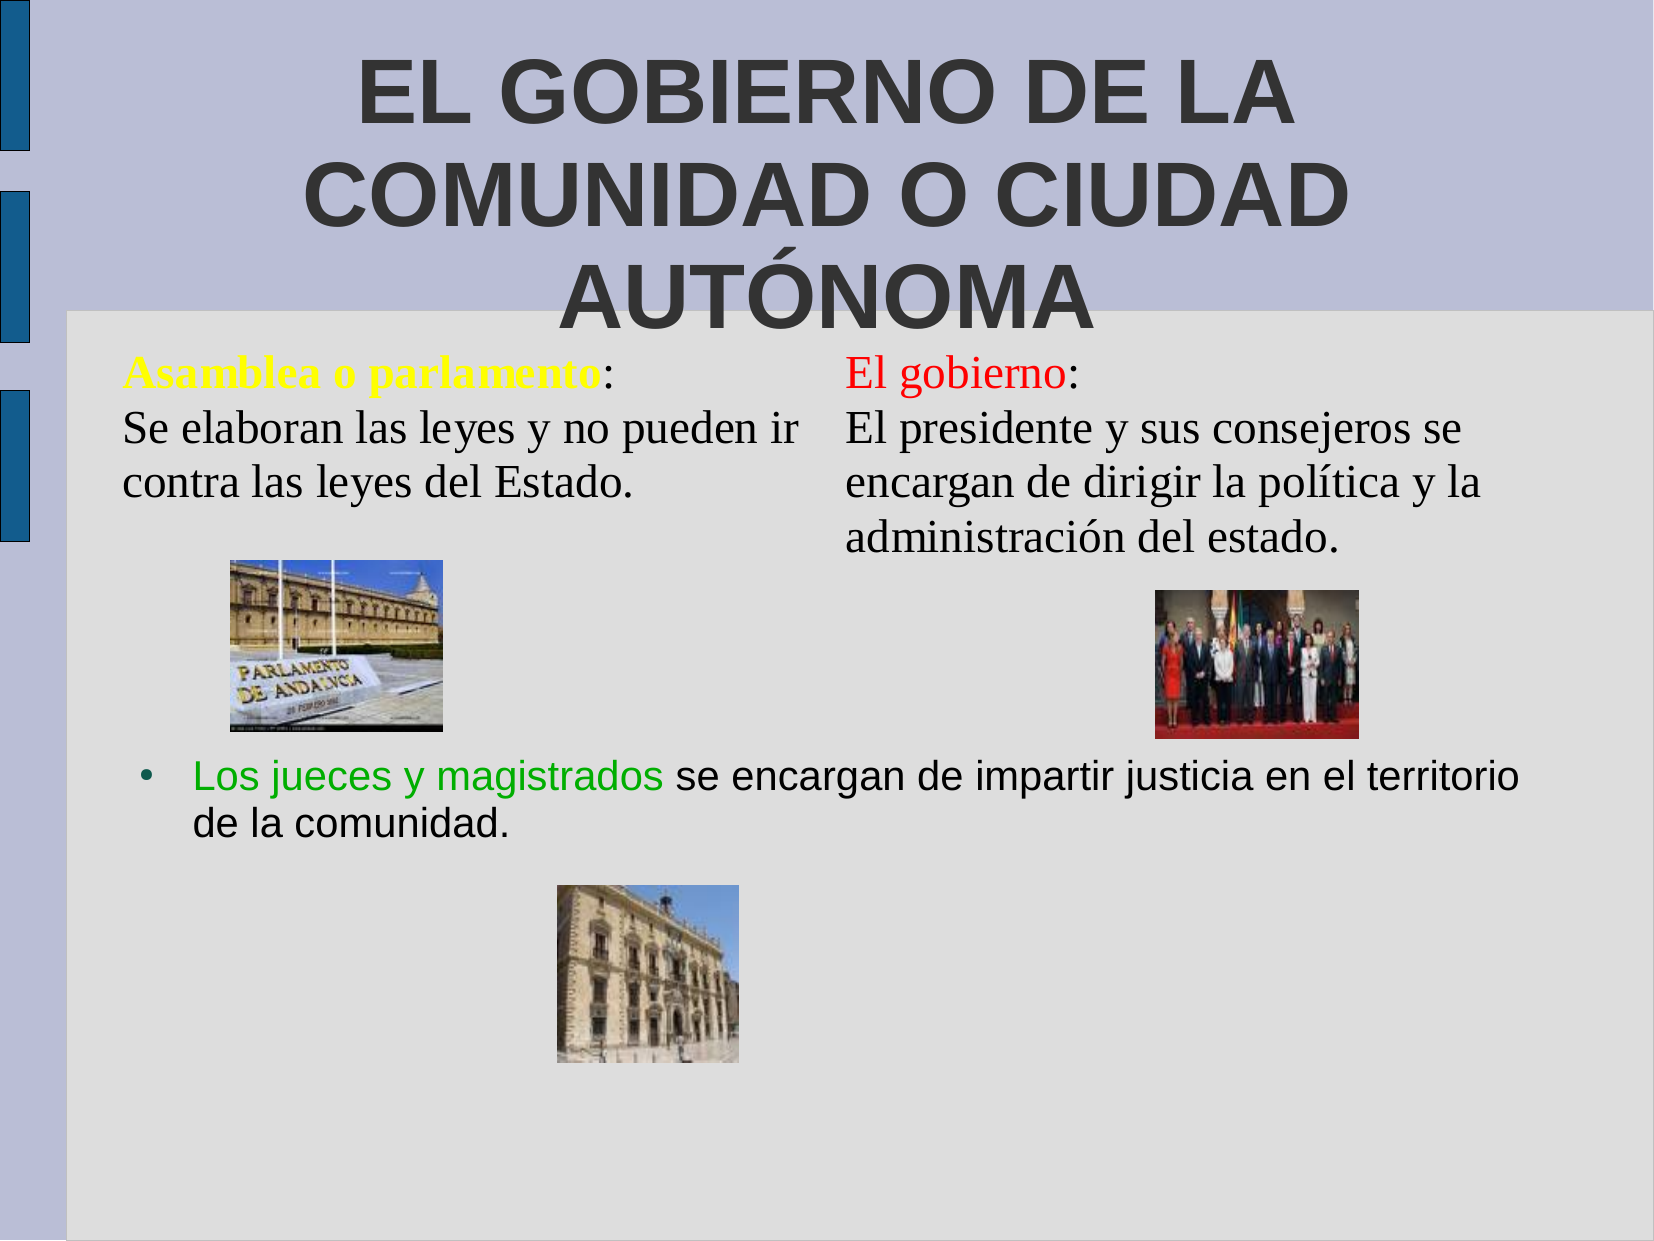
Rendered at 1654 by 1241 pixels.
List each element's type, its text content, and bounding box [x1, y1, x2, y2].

chart [121, 344, 811, 718]
chart [845, 344, 1535, 718]
picture [230, 560, 443, 732]
picture [557, 885, 739, 1063]
title EL GOBIERNO DE LA COMUNIDAD O CIUDAD AUTÓNOMA [121, 40, 1534, 349]
list Los jueces y magistrados se encargan de impartir justicia en el territorio de la comunidad. [121, 752, 1534, 1111]
picture [1155, 590, 1359, 739]
